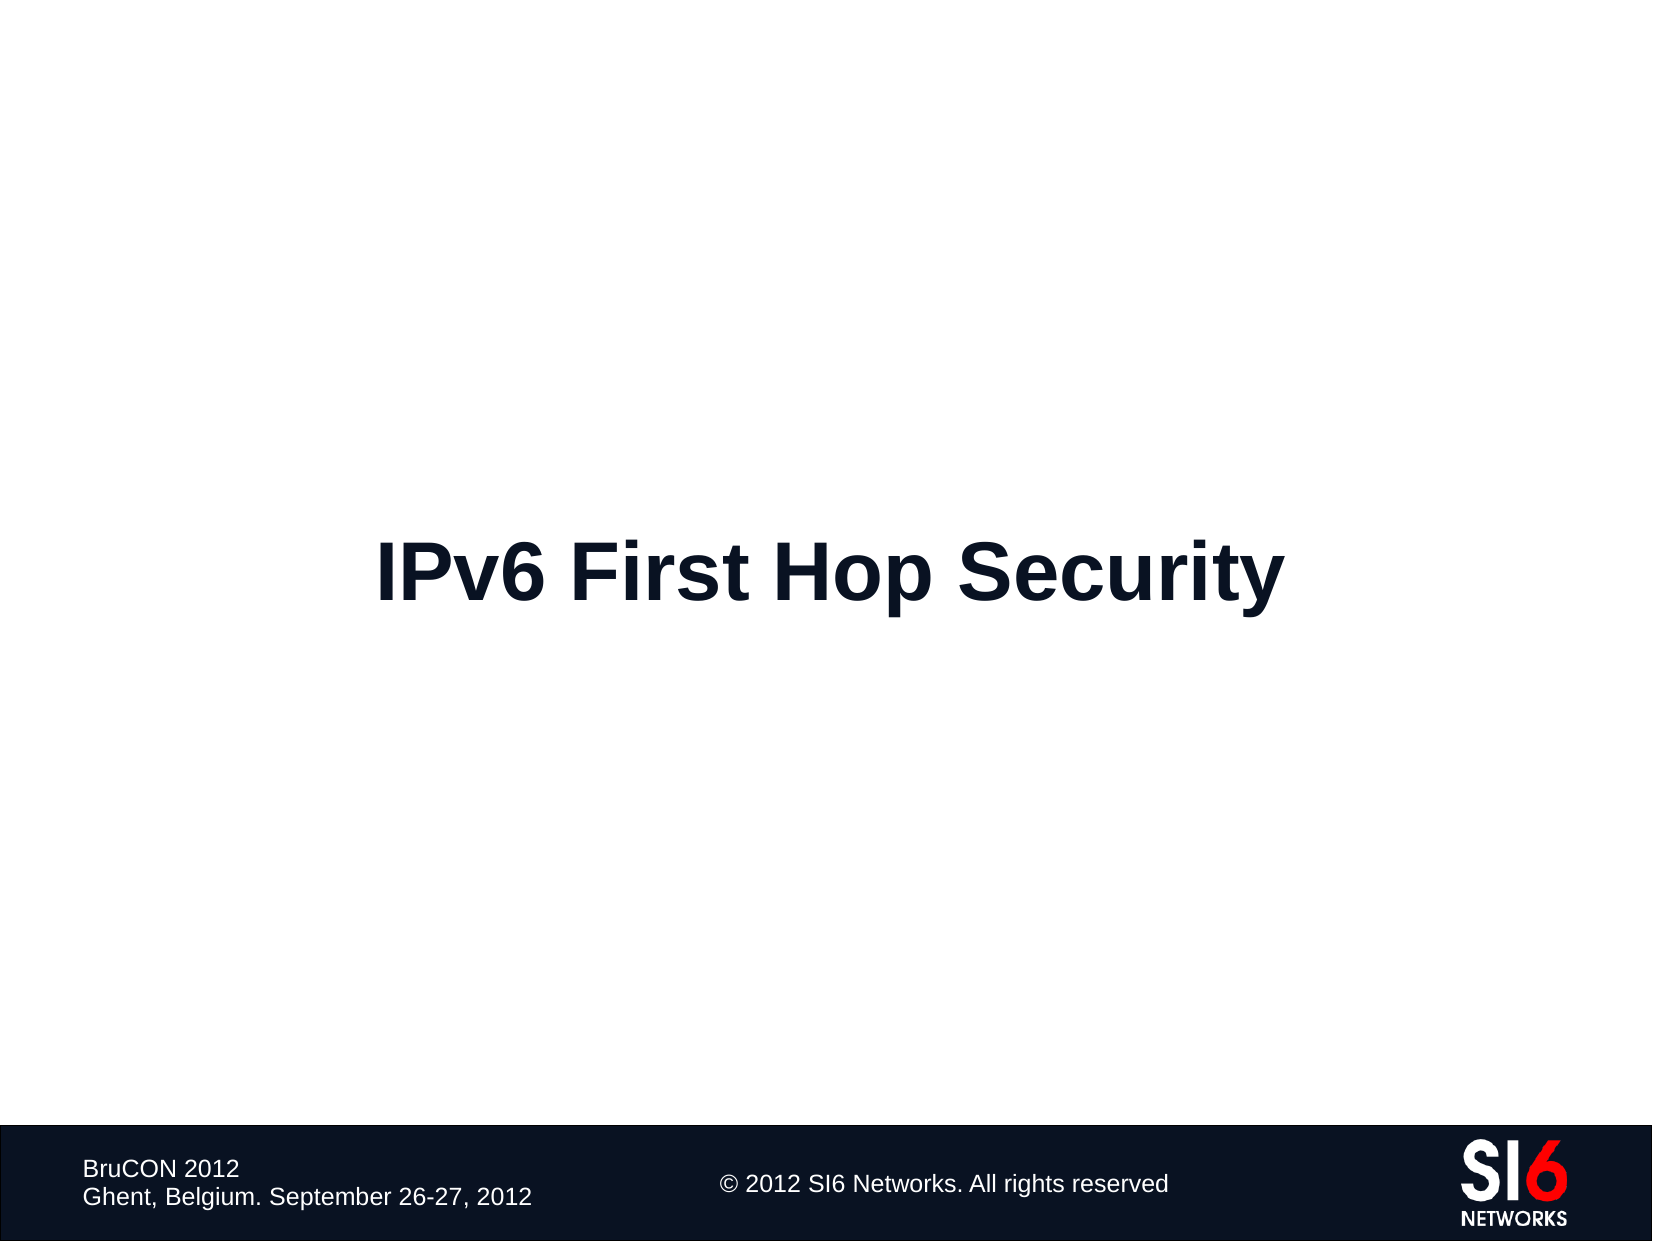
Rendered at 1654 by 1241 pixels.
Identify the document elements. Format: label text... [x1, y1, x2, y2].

title IPv6 First Hop Security [86, 467, 1576, 676]
picture [1461, 1139, 1567, 1226]
